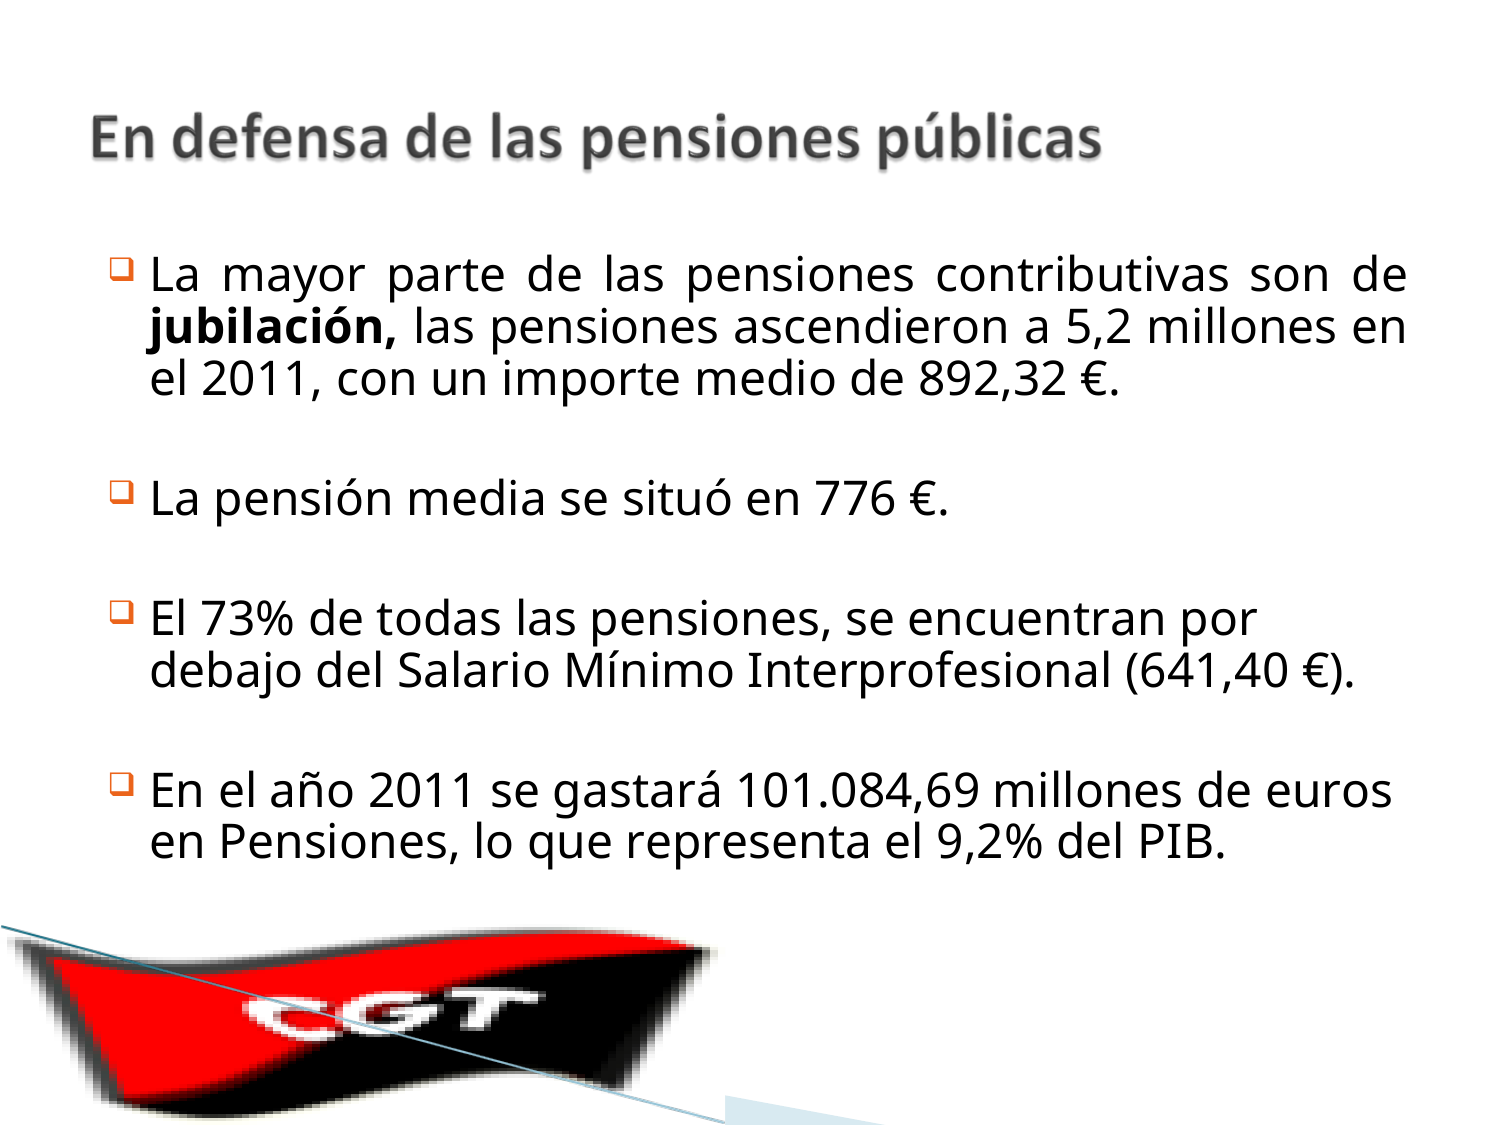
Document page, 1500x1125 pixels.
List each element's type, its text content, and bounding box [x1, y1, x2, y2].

text_box La mayor parte de las pensiones contributivas son de jubilación, las pensiones ascendieron a 5,2 millones en el 2011, con un importe medio de 892,32 €. La pensión media se situó en 776 €. El 73% de todas las pensiones, se encuentran por debajo del Salario Mínimo Interprofesional (641,40 €). En el año 2011 se gastará 101.084,69 millones de euros en Pensiones, lo que representa el 9,2% del PIB. [75, 242, 1426, 877]
picture [43, 43, 1427, 235]
picture [0, 924, 726, 1125]
